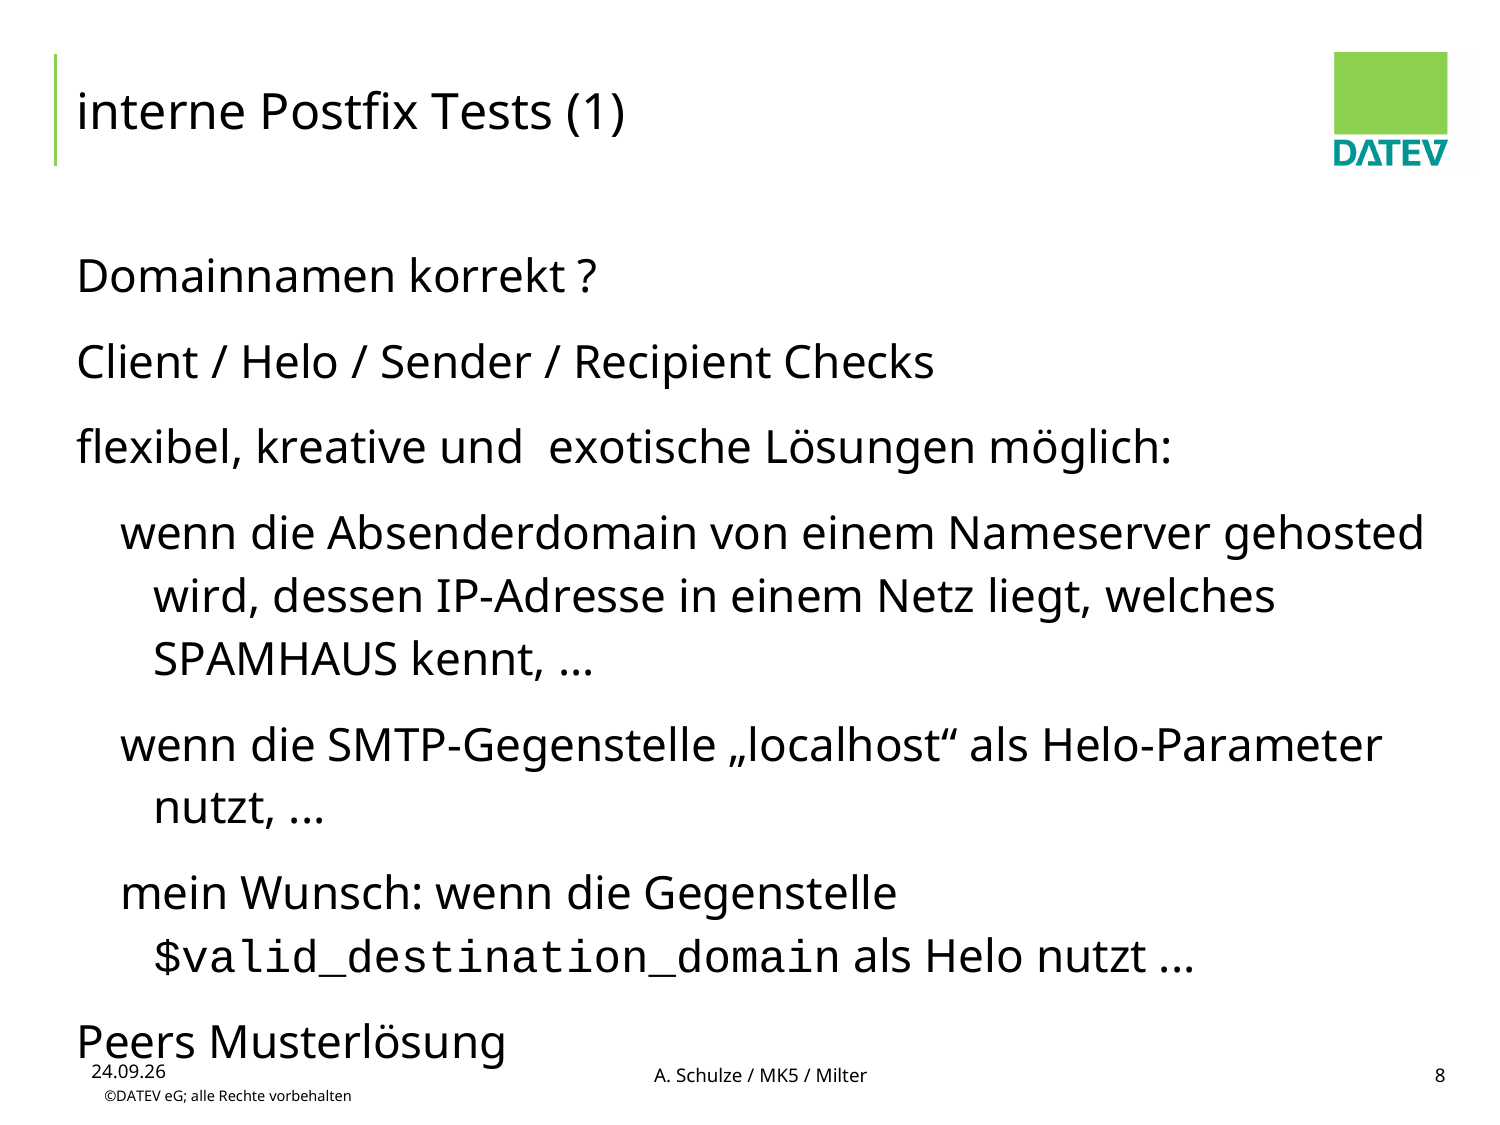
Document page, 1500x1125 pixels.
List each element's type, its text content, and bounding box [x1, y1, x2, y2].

title interne Postfix Tests (1) [76, 46, 1235, 174]
list Domainnamen korrekt ? Client / Helo / Sender / Recipient Checks flexibel, kreative und exotische Lösungen möglich: wenn die Absenderdomain von einem Nameserver gehosted wird, dessen IP-Adresse in einem Netz liegt, welches SPAMHAUS kennt, ... wenn die SMTP-Gegenstelle „localhost“ als Helo-Parameter nutzt, ... mein Wunsch: wenn die Gegenstelle $valid_destination_domain als Helo nutzt ... Peers Musterlösung [76, 243, 1447, 1026]
picture [1333, 52, 1478, 173]
